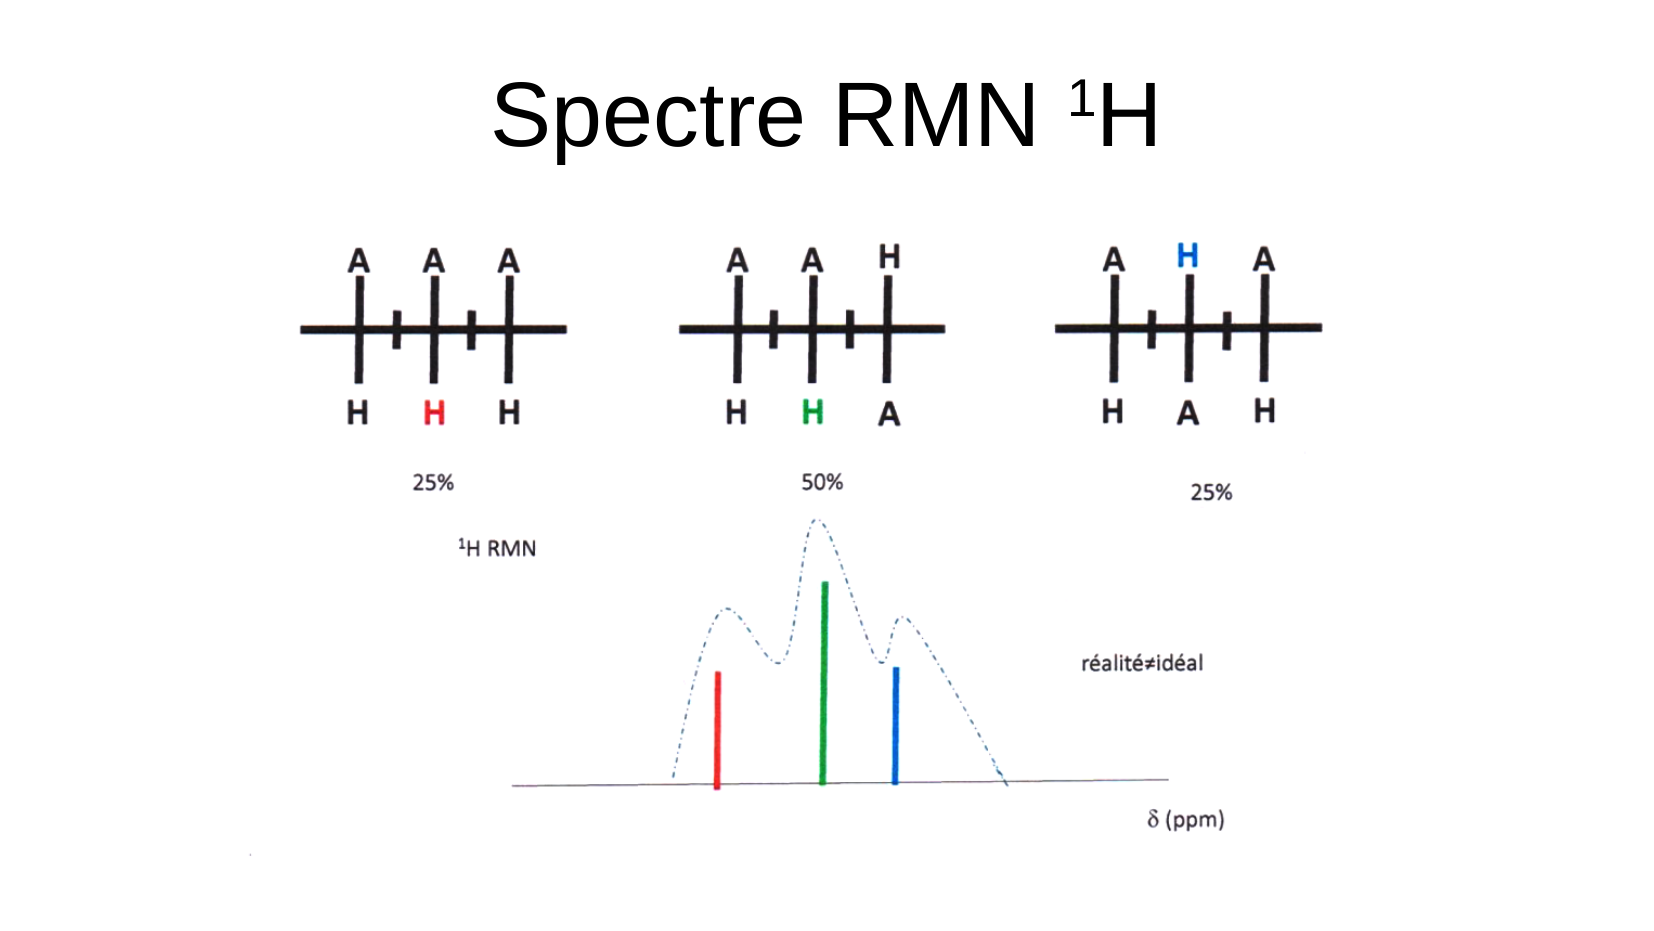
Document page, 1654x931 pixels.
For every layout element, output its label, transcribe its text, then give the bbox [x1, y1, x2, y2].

picture [224, 212, 1415, 871]
title Spectre RMN 1H [82, 37, 1571, 193]
